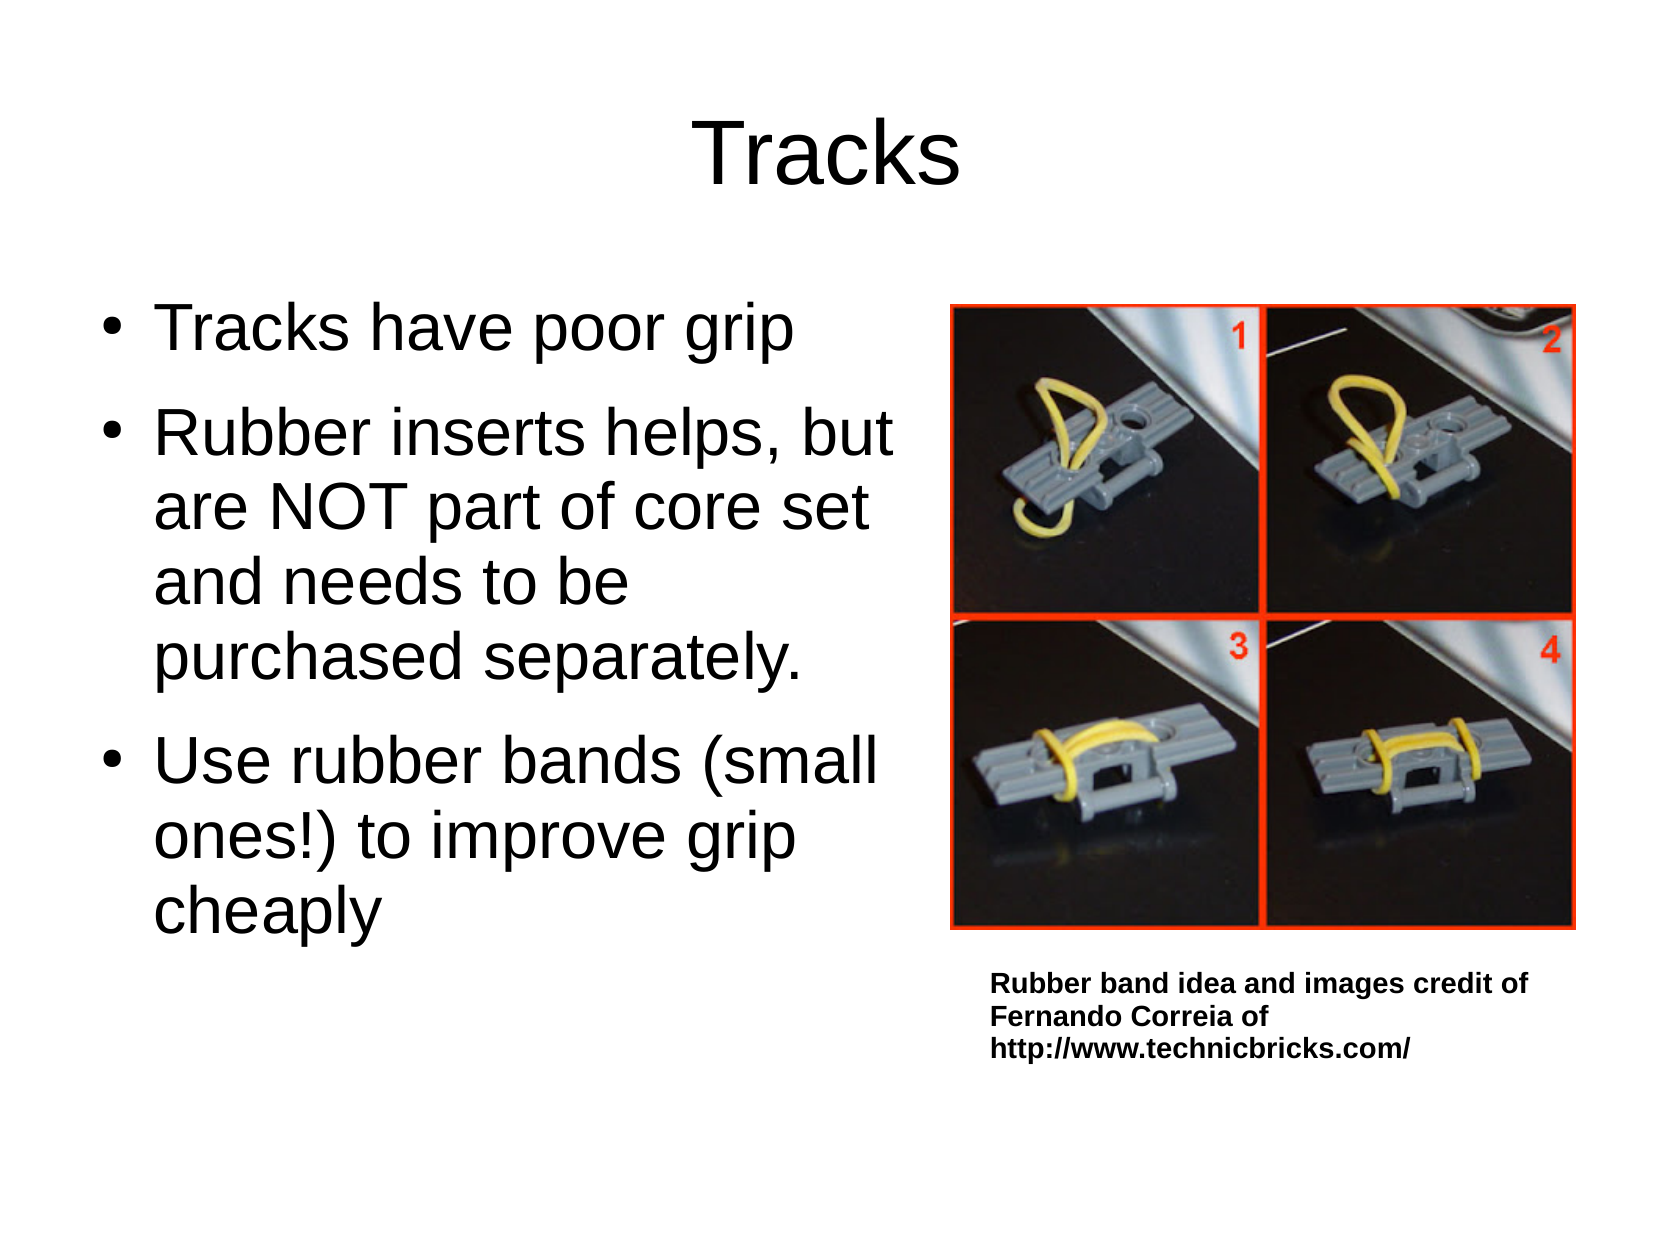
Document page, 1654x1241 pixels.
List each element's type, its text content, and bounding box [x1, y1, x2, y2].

list Tracks have poor grip Rubber inserts helps, but are NOT part of core set and needs to be purchased separately. Use rubber bands (small ones!) to improve grip cheaply [82, 290, 916, 1010]
text_box Rubber band idea and images credit of Fernando Correia of http://www.technicbricks.com/ [975, 959, 1561, 1139]
title Tracks [82, 49, 1571, 257]
picture [950, 304, 1576, 930]
